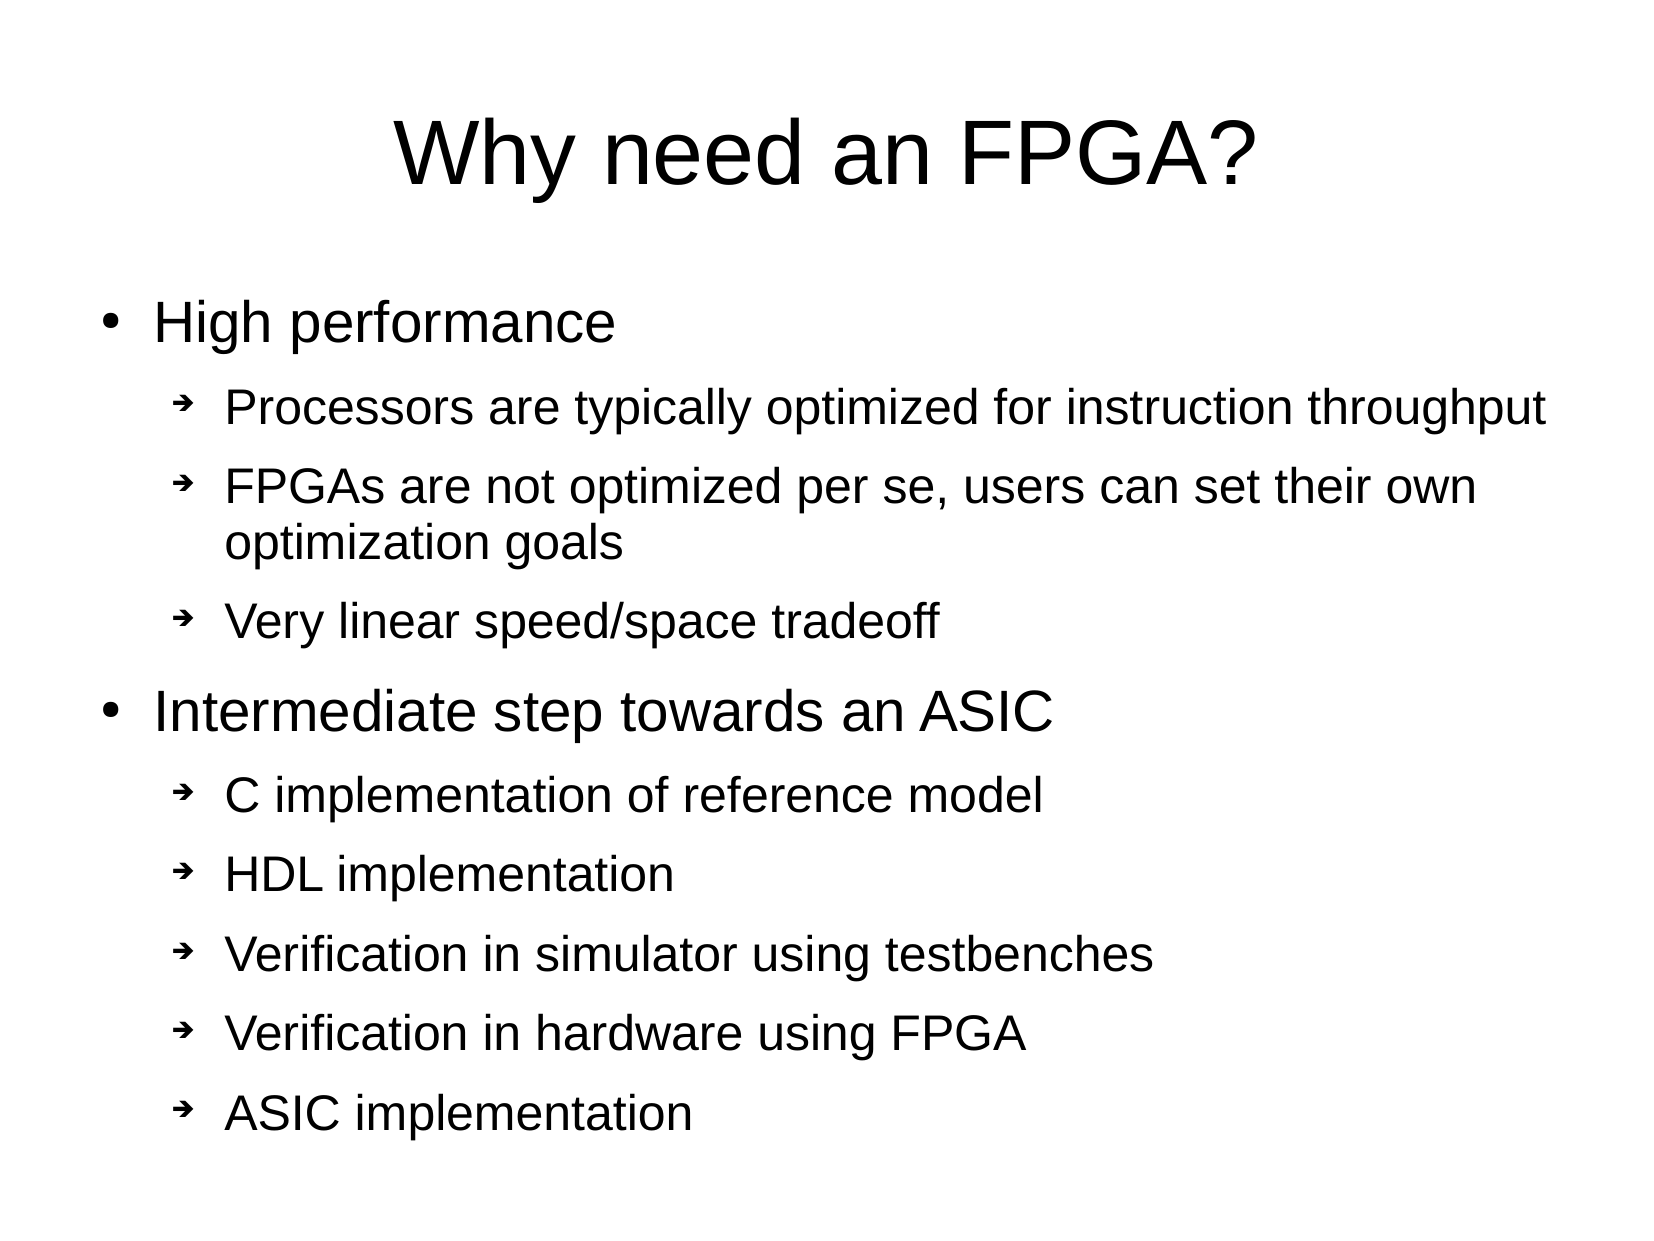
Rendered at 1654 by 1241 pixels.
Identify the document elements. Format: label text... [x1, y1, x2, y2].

list High performance Processors are typically optimized for instruction throughput FPGAs are not optimized per se, users can set their own optimization goals Very linear speed/space tradeoff Intermediate step towards an ASIC C implementation of reference model HDL implementation Verification in simulator using testbenches Verification in hardware using FPGA ASIC implementation [82, 290, 1571, 1010]
title Why need an FPGA? [82, 49, 1571, 257]
